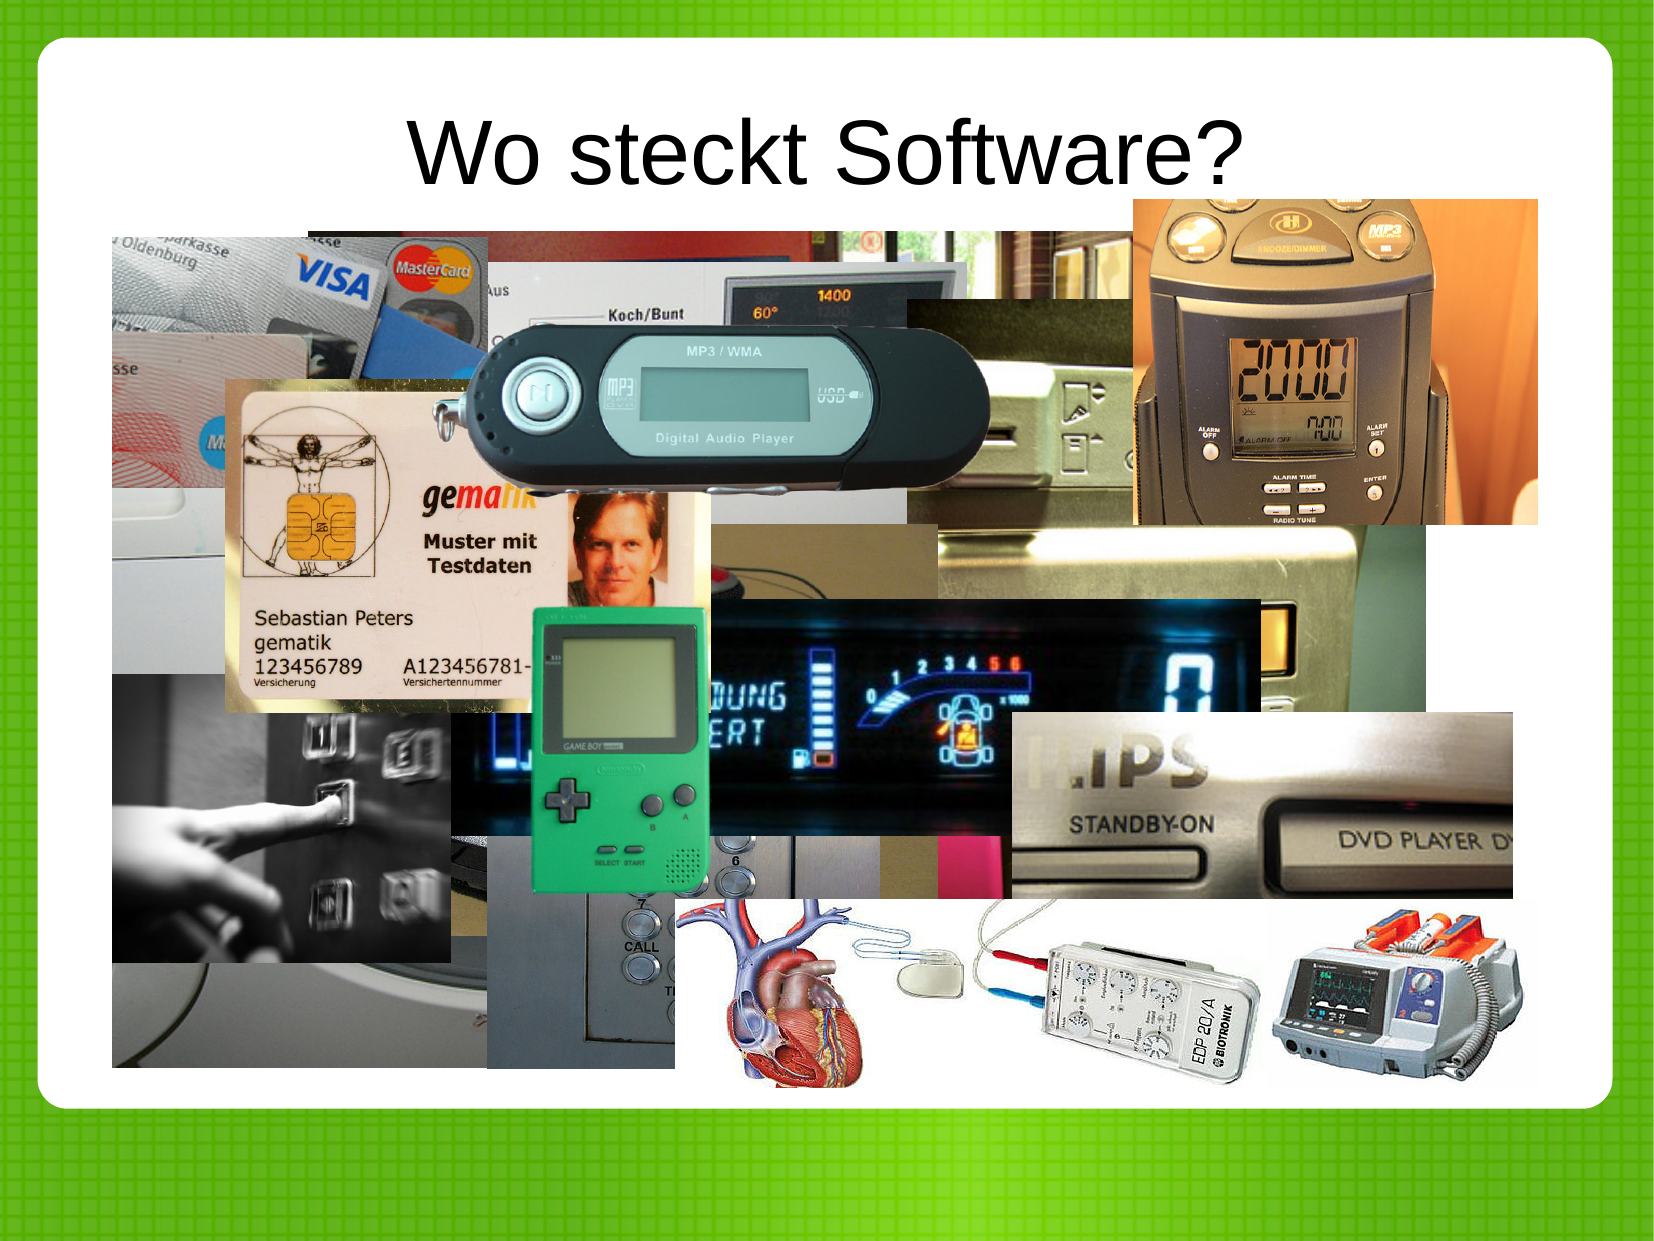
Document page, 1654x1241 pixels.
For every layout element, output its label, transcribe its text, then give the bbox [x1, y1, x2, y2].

title Wo steckt Software? [82, 56, 1571, 250]
picture [0, 0, 1654, 1241]
